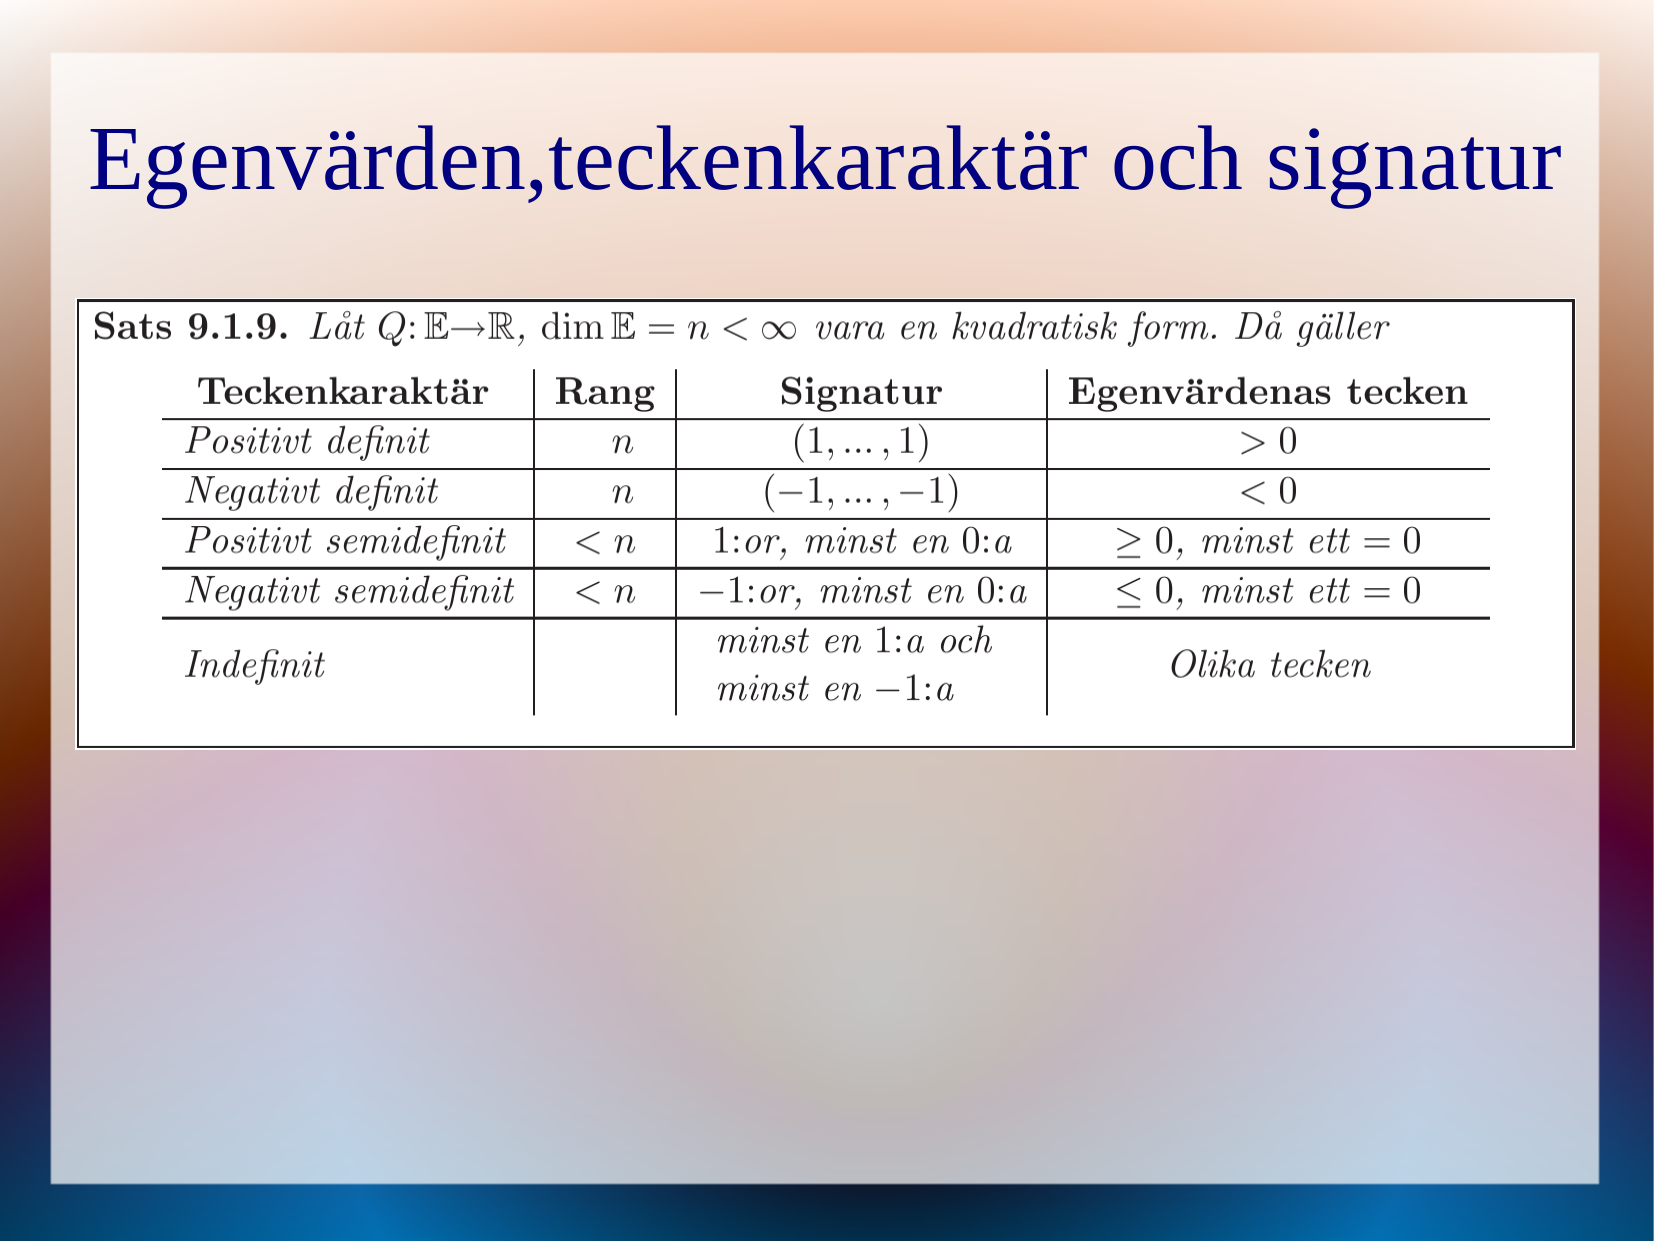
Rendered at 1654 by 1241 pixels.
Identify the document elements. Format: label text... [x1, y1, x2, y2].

title Egenvärden,teckenkaraktär och signatur [82, 62, 1571, 256]
picture [0, 0, 1654, 1241]
